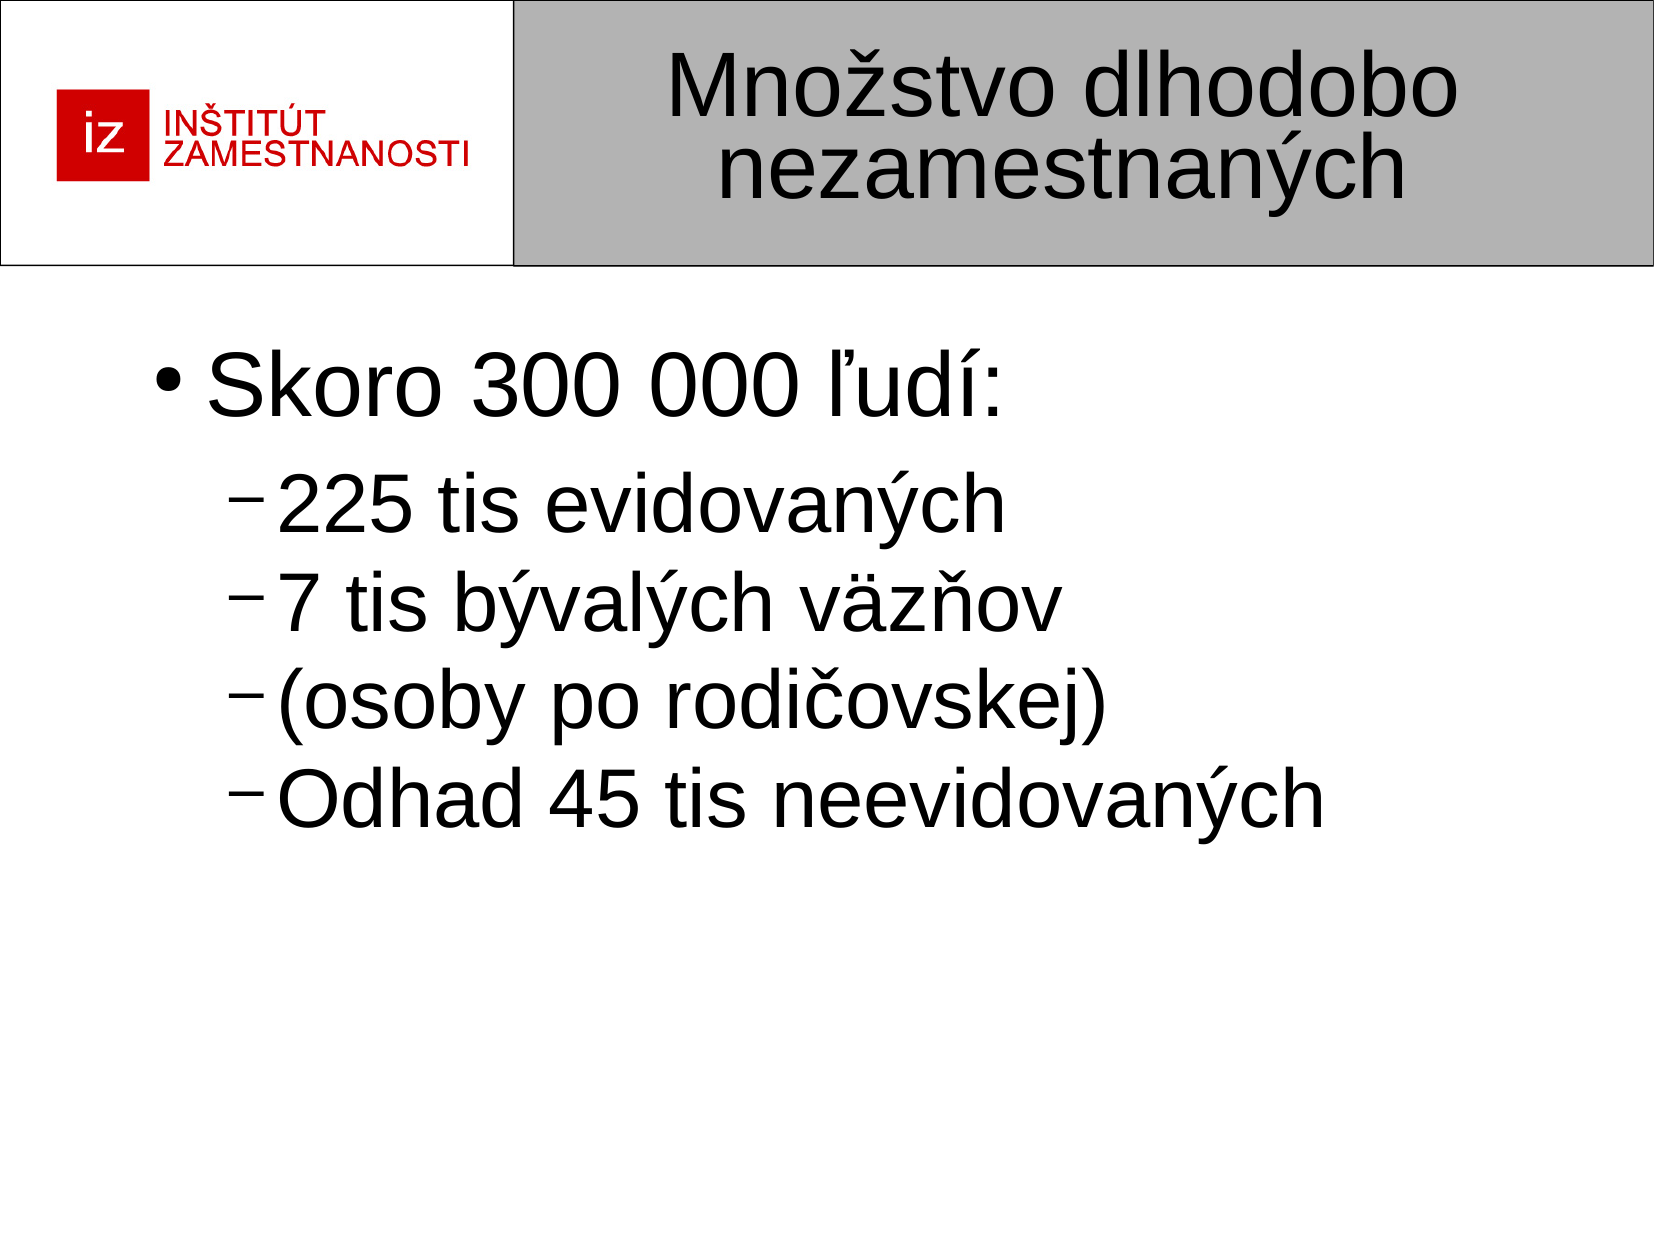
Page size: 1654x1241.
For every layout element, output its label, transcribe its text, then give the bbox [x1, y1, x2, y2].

list Skoro 300 000 ľudí: 225 tis evidovaných 7 tis bývalých väzňov (osoby po rodičovskej) Odhad 45 tis neevidovaných [134, 350, 1516, 1070]
title Množstvo dlhodobo nezamestnaných [561, 29, 1565, 237]
picture [5, 8, 512, 257]
